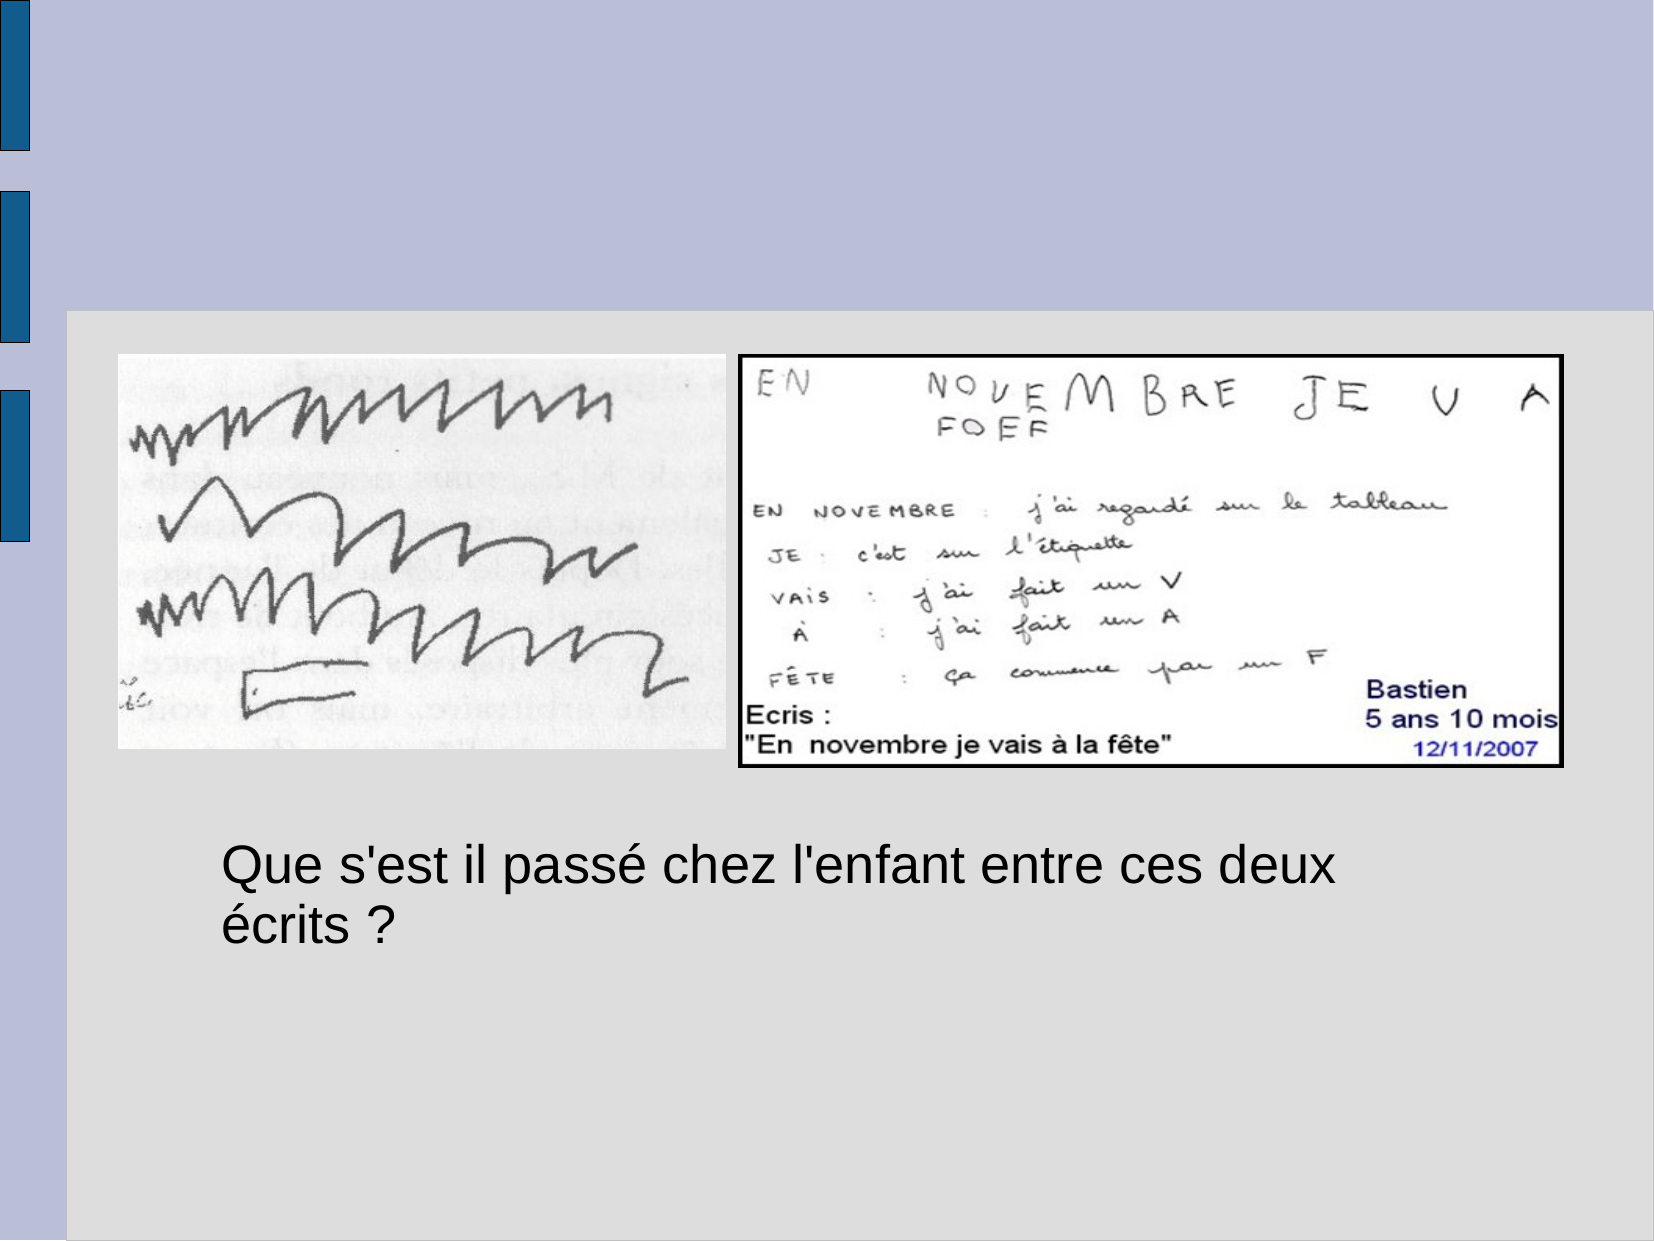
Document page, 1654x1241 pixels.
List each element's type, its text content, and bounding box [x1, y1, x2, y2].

picture [738, 354, 1564, 768]
picture [118, 354, 726, 749]
text_box Que s'est il passé chez l'enfant entre ces deux écrits ? [206, 826, 1447, 963]
